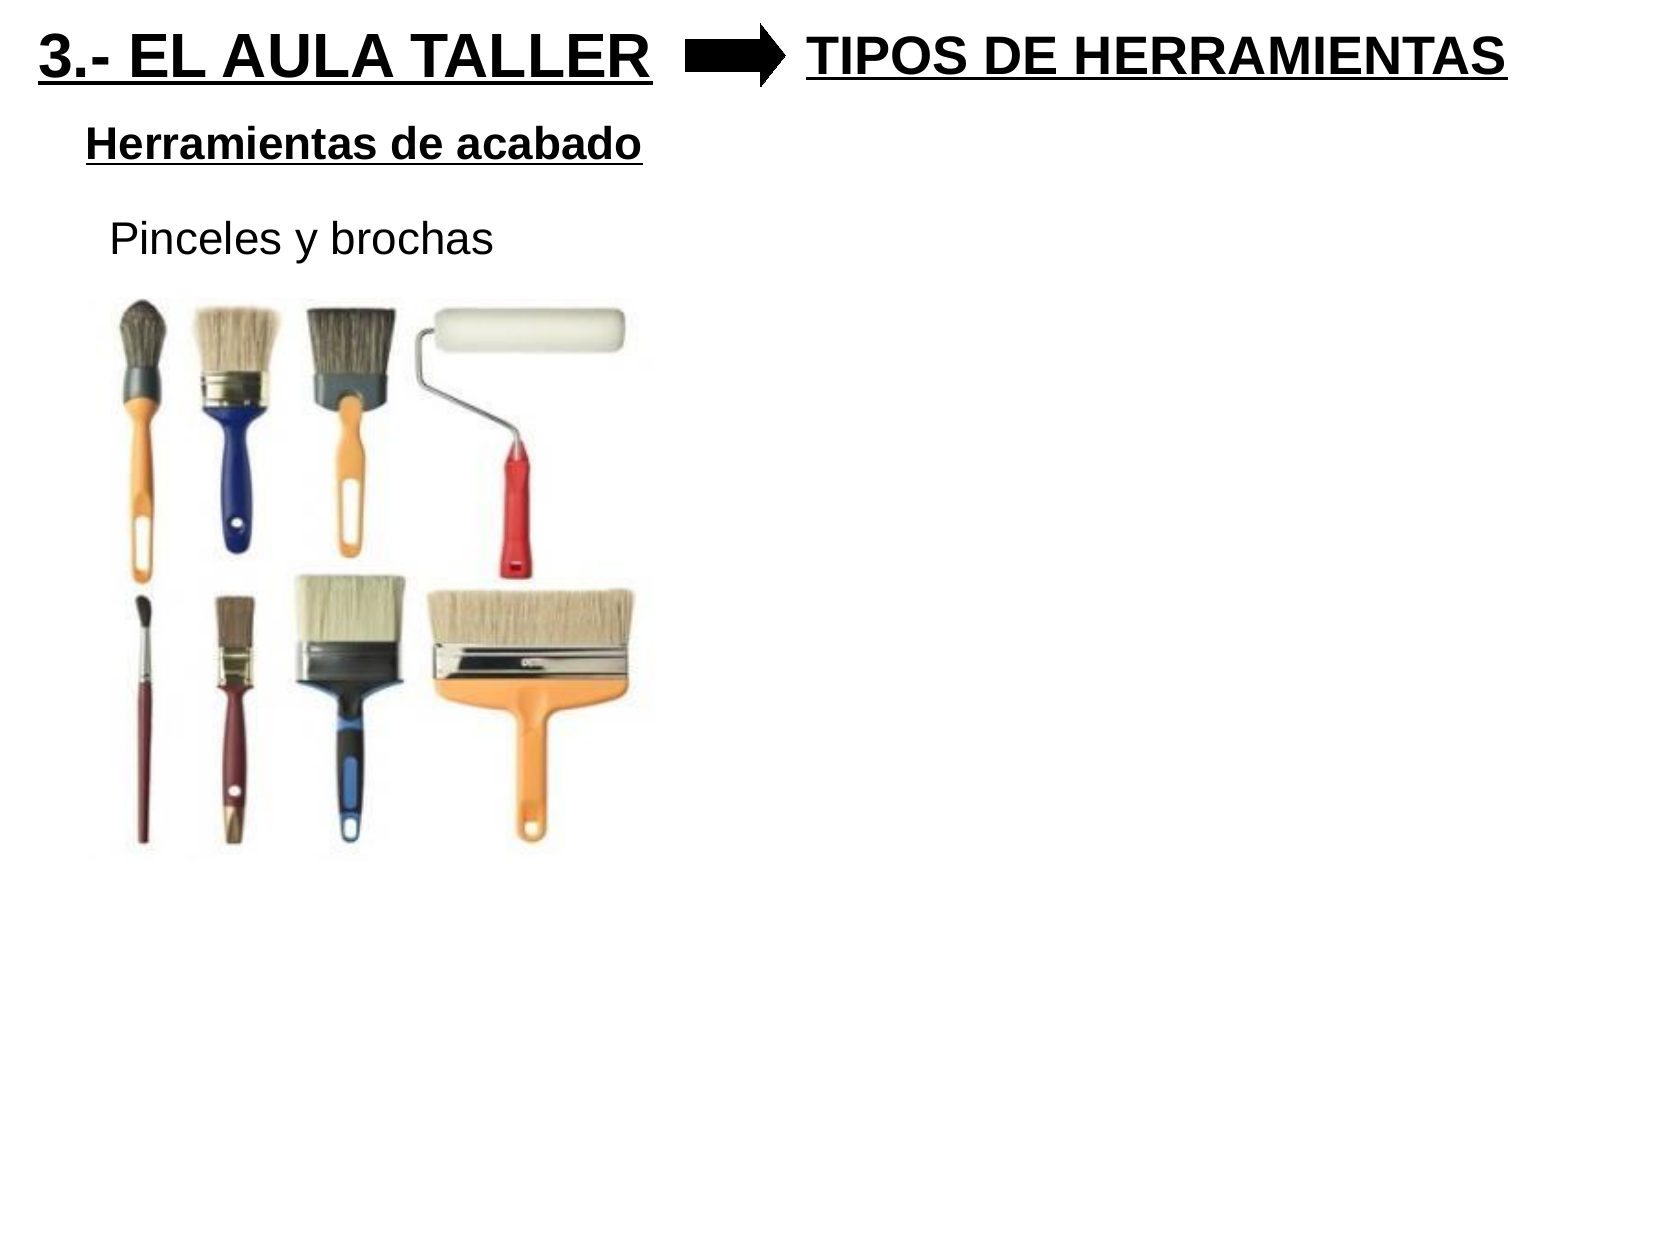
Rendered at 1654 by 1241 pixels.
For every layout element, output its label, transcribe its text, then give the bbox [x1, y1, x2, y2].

text_box TIPOS DE HERRAMIENTAS [791, 17, 1536, 103]
text_box [685, 23, 786, 87]
text_box 3.- EL AULA TALLER [23, 14, 1619, 99]
text_box Herramientas de acabado [70, 111, 1075, 189]
picture [88, 298, 697, 862]
text_box Pinceles y brochas [94, 205, 556, 284]
